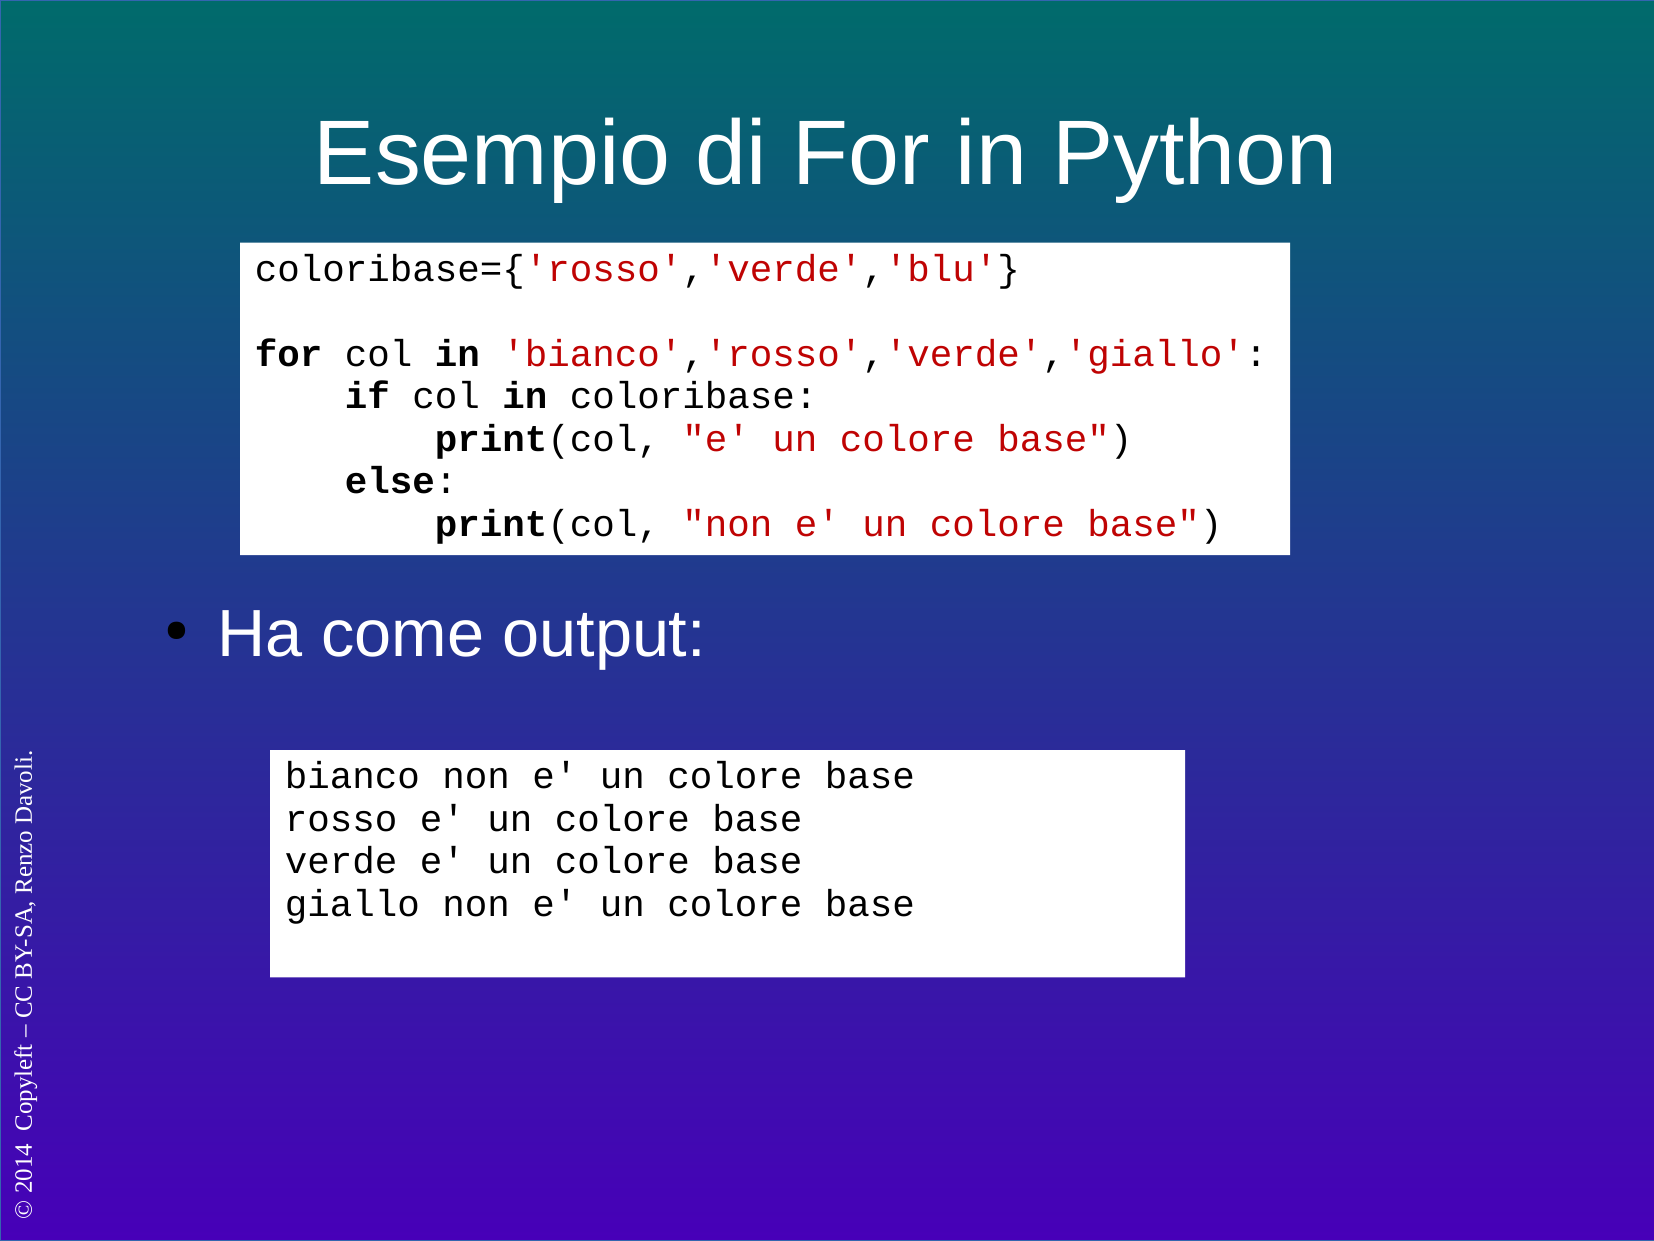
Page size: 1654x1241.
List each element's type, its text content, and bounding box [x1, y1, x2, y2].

list Ha come output: [146, 595, 1636, 871]
text_box coloribase={'rosso','verde','blu'} for col in 'bianco','rosso','verde','giallo': if col in coloribase: print(col, "e' un colore base") else: print(col, "non e' un colore base") [240, 242, 1291, 556]
title Esempio di For in Python [82, 49, 1571, 257]
text_box bianco non e' un colore base rosso e' un colore base verde e' un colore base giallo non e' un colore base [270, 750, 1186, 978]
